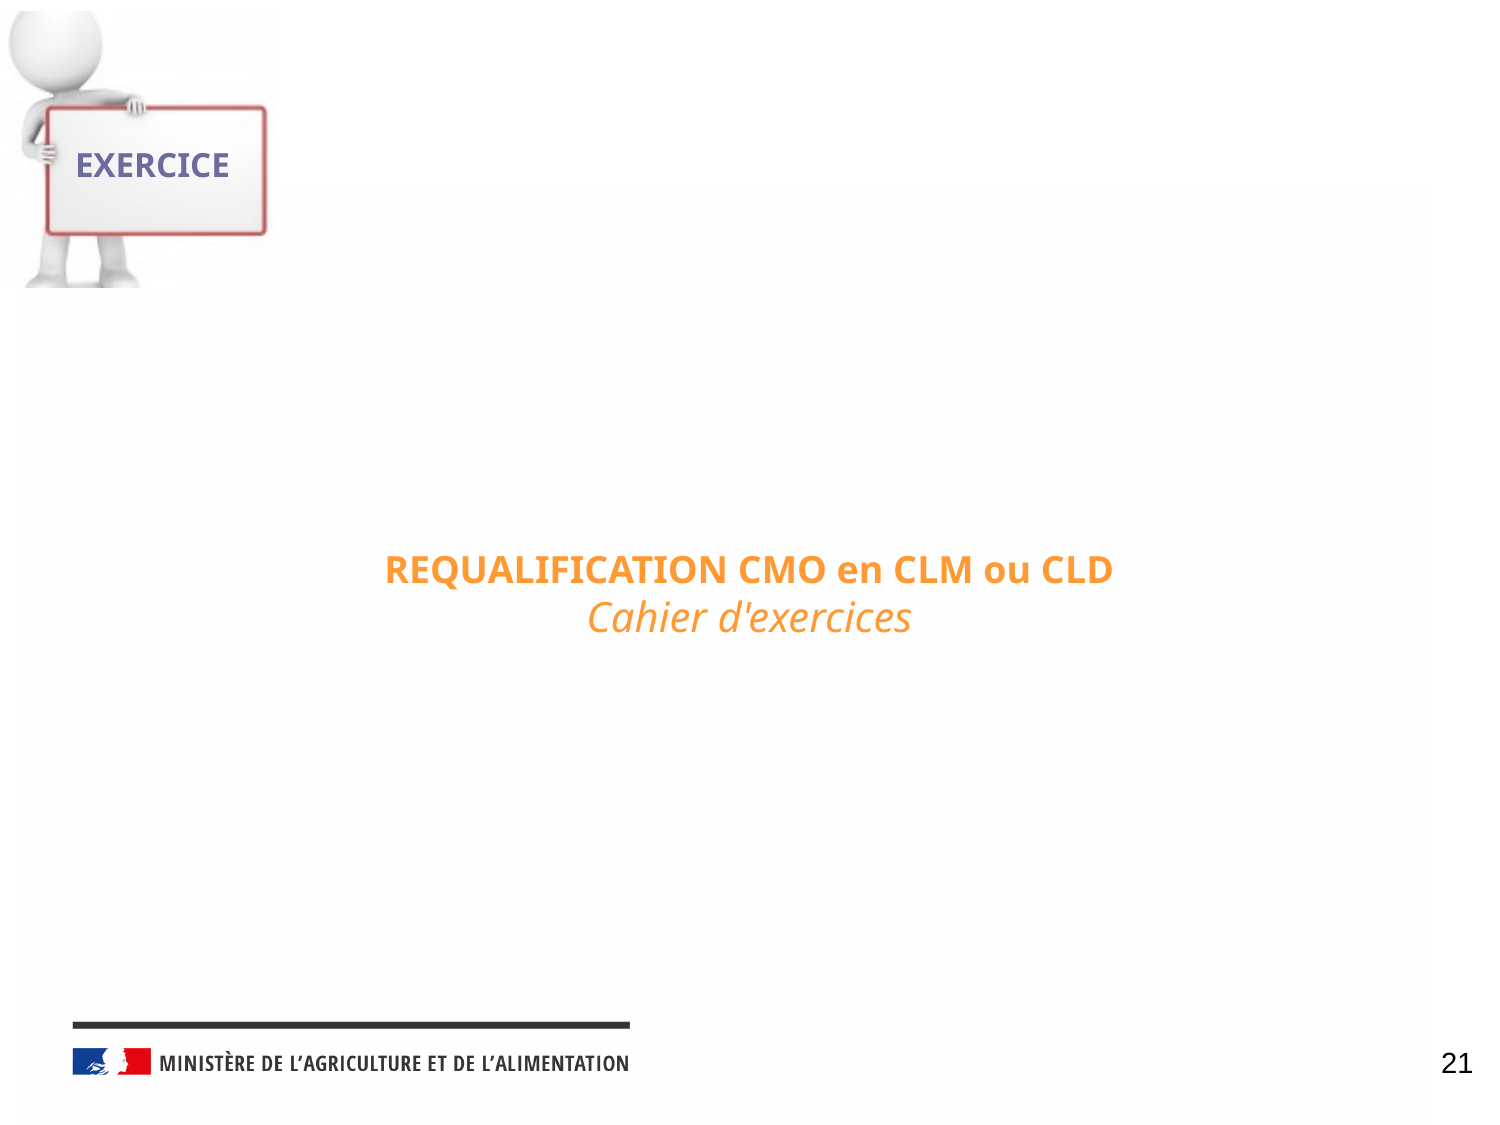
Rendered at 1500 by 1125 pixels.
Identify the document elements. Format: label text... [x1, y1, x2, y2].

picture [23, 703, 1430, 1123]
text_box REQUALIFICATION CMO en CLM ou CLD Cahier d'exercices [0, 538, 1500, 703]
picture [0, 11, 1430, 538]
text_box Exercice [28, 137, 277, 231]
